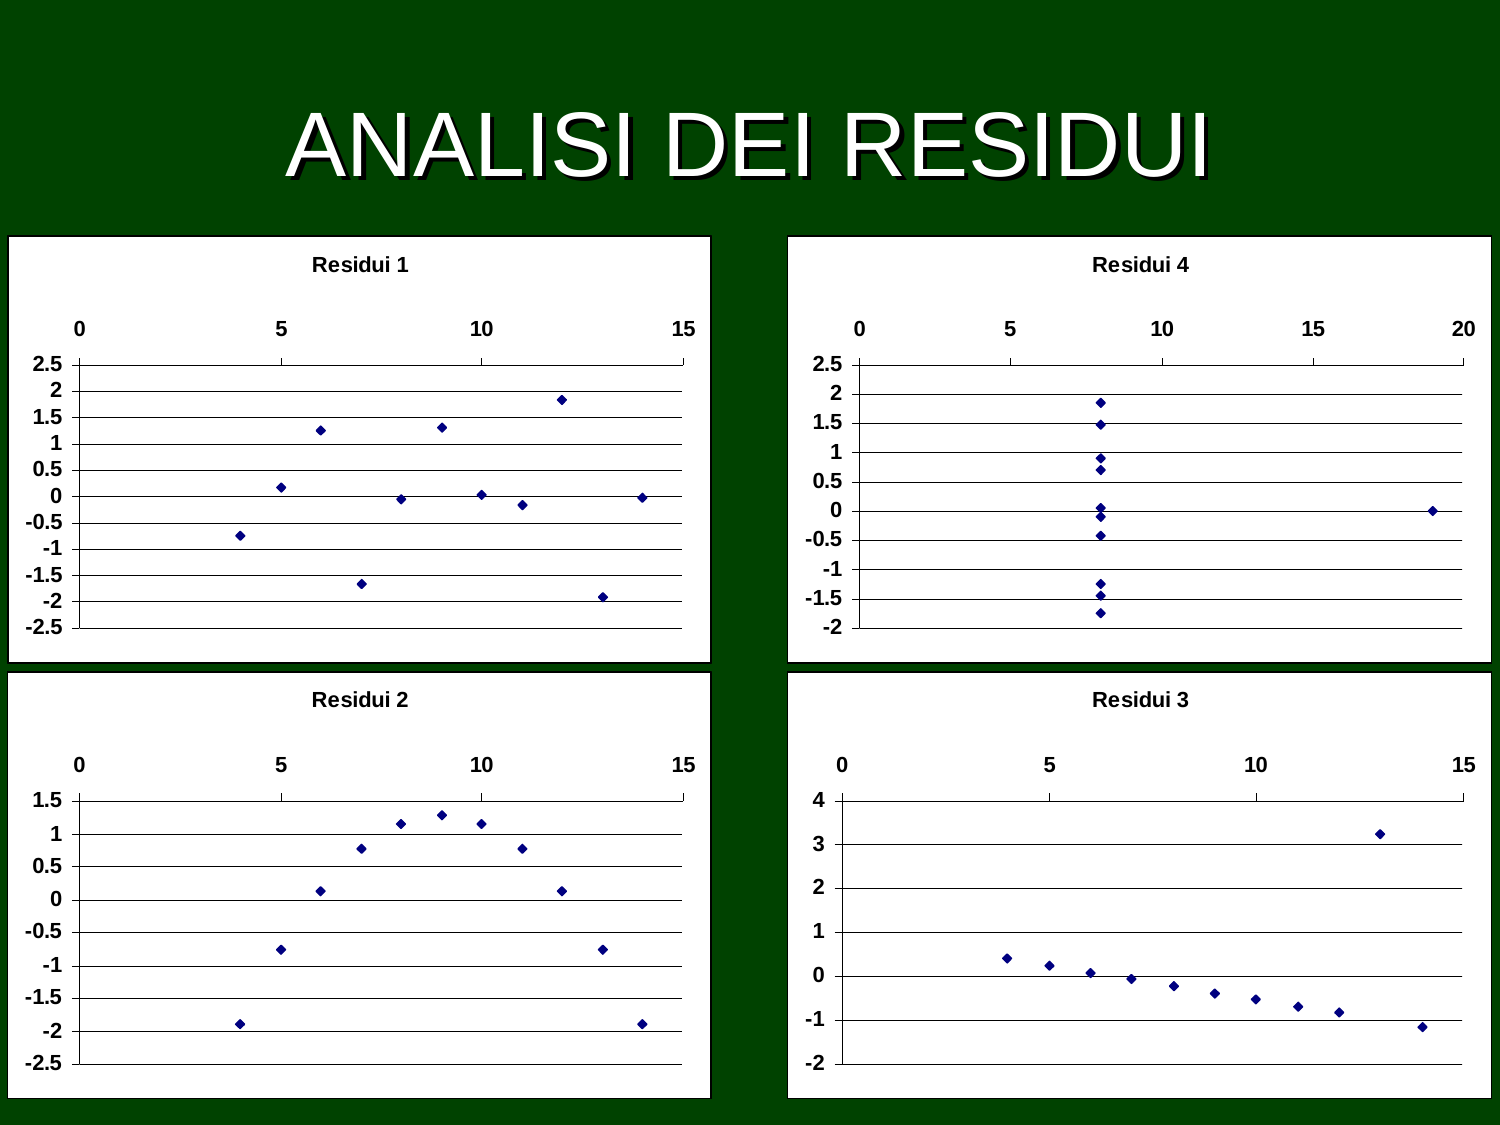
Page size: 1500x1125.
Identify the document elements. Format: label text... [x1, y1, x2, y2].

title ANALISI DEI RESIDUI [75, 45, 1426, 228]
picture [0, 228, 1500, 1106]
